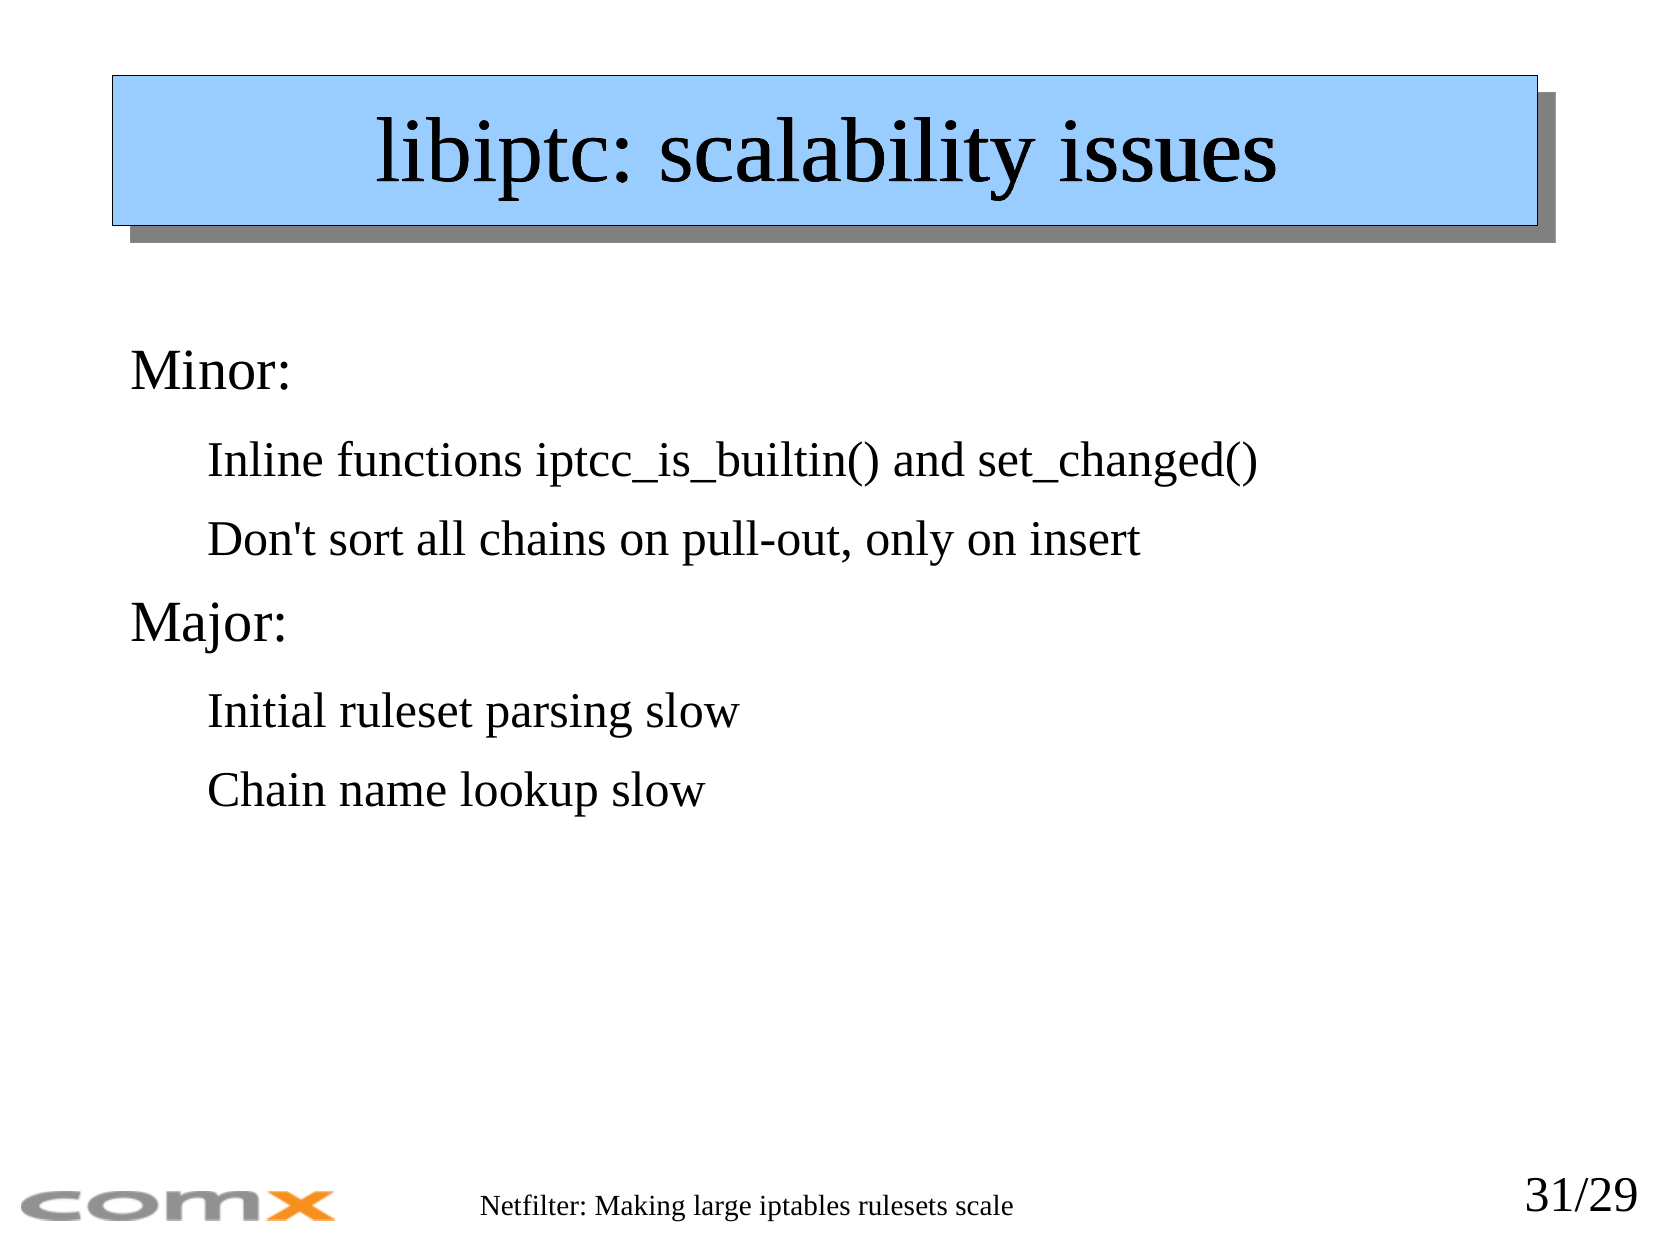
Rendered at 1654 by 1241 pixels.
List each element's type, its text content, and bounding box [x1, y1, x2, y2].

picture [21, 1191, 335, 1221]
title libiptc: scalability issues [116, 90, 1538, 211]
list Minor: Inline functions iptcc_is_builtin() and set_changed() Don't sort all chains on pull-out, only on insert Major: Initial ruleset parsing slow Chain name lookup slow [112, 337, 1538, 1096]
